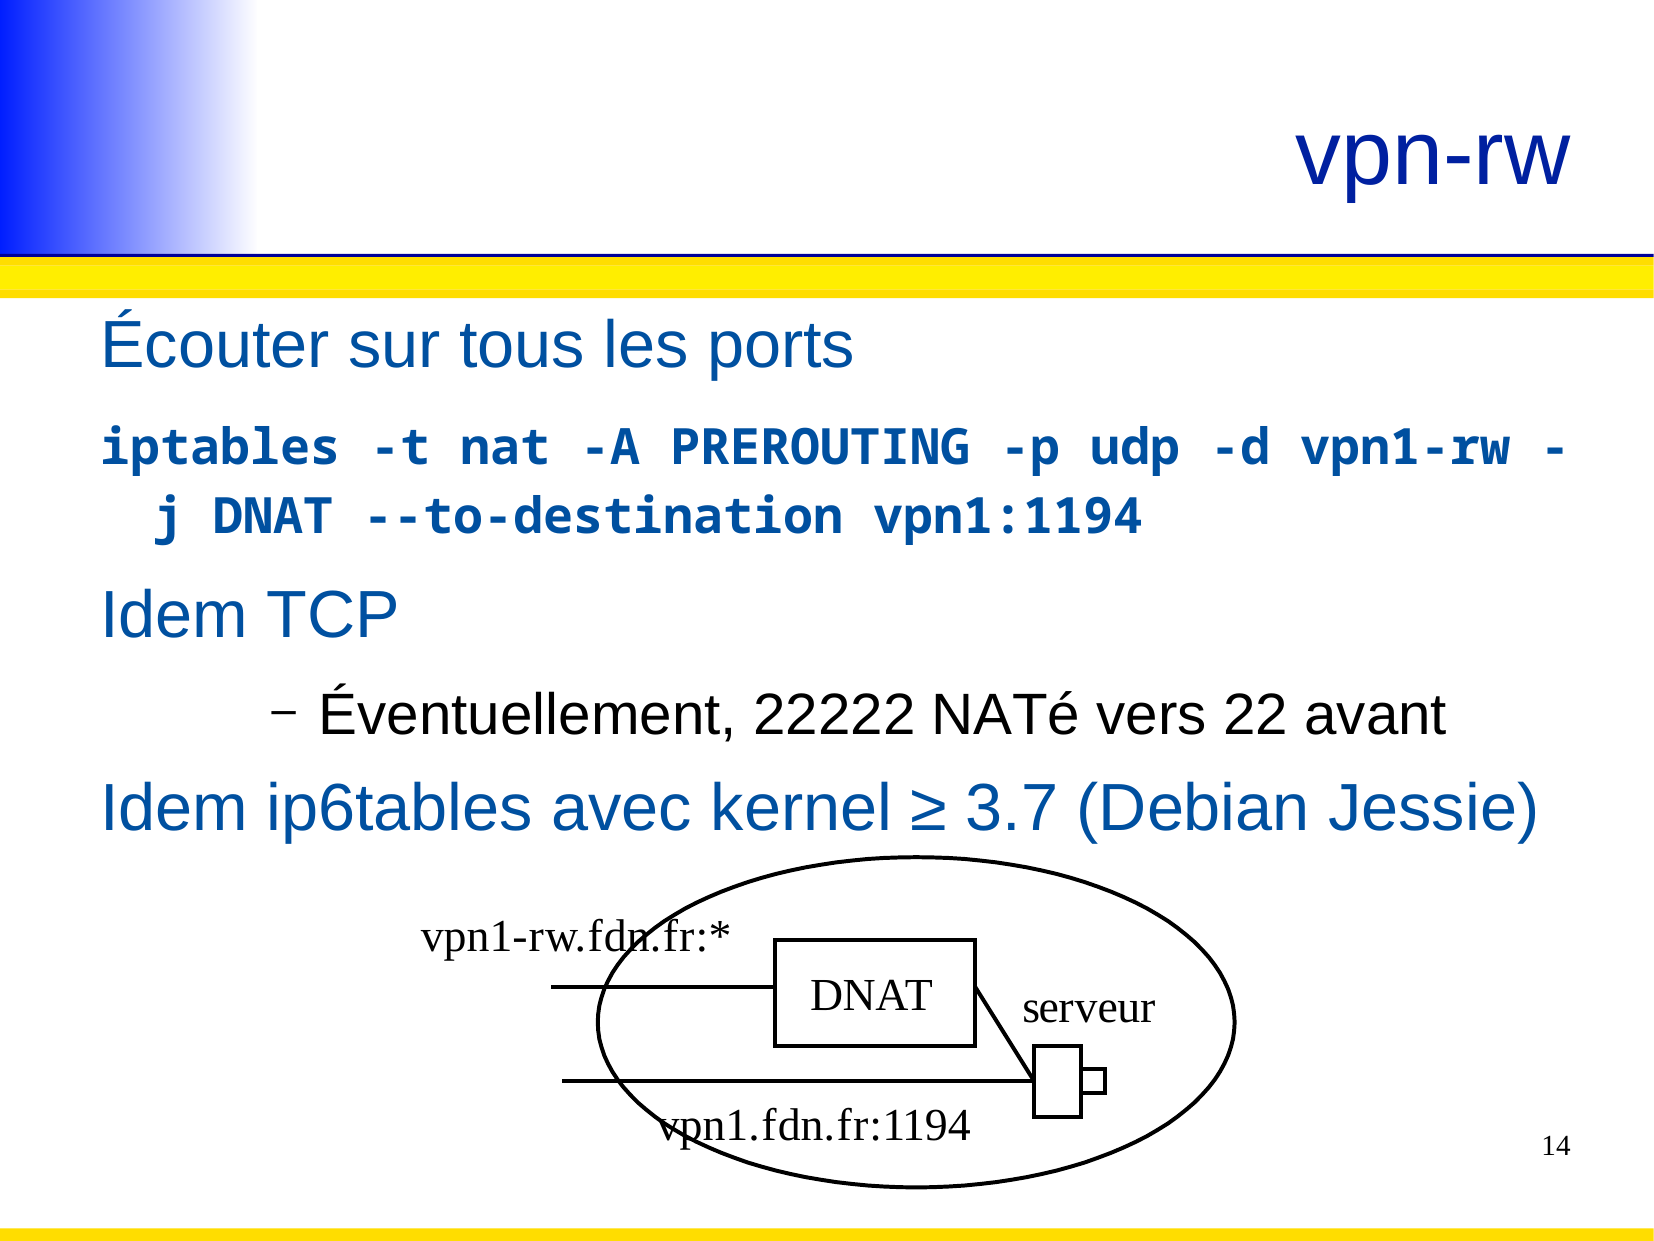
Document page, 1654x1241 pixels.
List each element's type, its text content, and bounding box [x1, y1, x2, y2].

title vpn-rw [372, 49, 1571, 257]
picture [404, 842, 1250, 1202]
list Écouter sur tous les ports iptables -t nat -A PREROUTING -p udp -d vpn1-rw -j DNAT --to-destination vpn1:1194 Idem TCP Éventuellement, 22222 NATé vers 22 avant Idem ip6tables avec kernel ≥ 3.7 (Debian Jessie) [82, 307, 1571, 1126]
